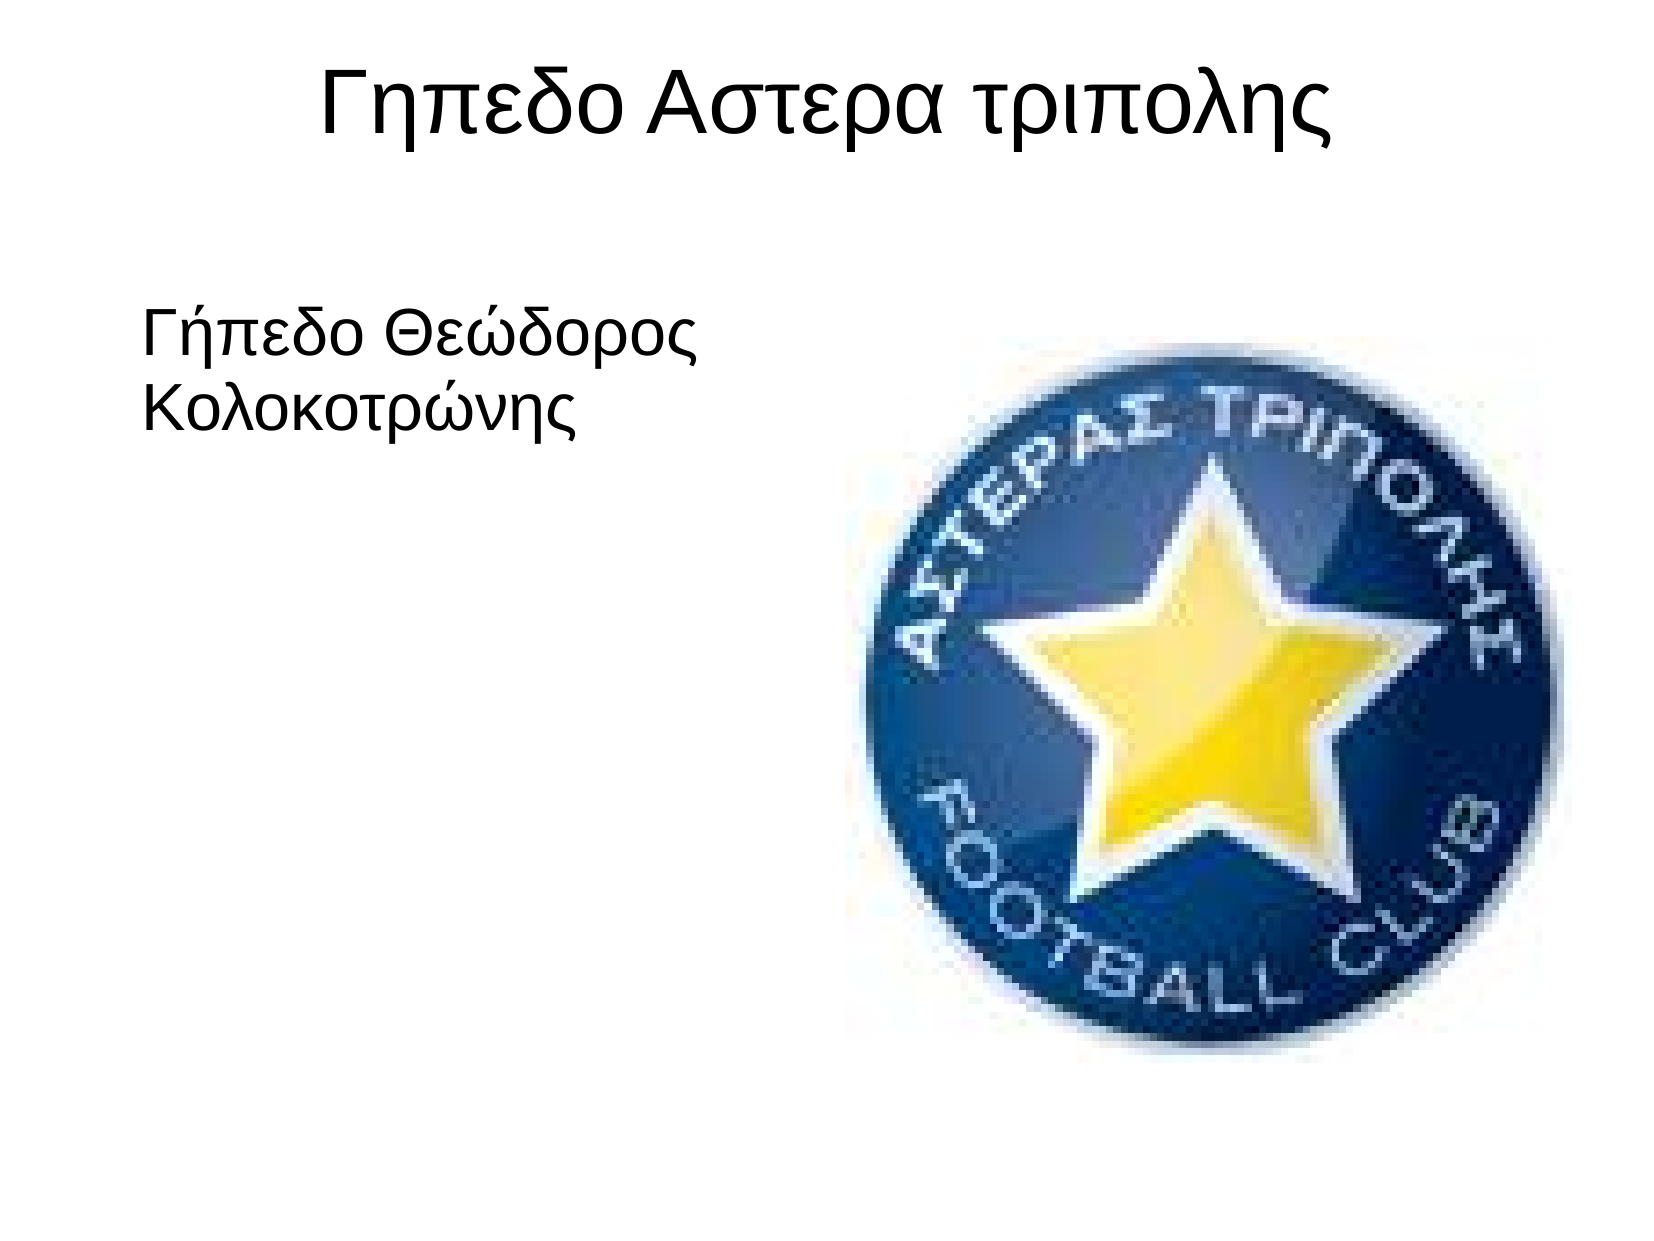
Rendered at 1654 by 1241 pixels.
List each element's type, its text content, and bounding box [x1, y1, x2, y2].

list Γήπεδο Θεώδορος Κολοκοτρώνης [71, 295, 798, 1099]
title Γηπεδο Αστερα τριπολης [82, 50, 1571, 256]
picture [845, 336, 1572, 1063]
